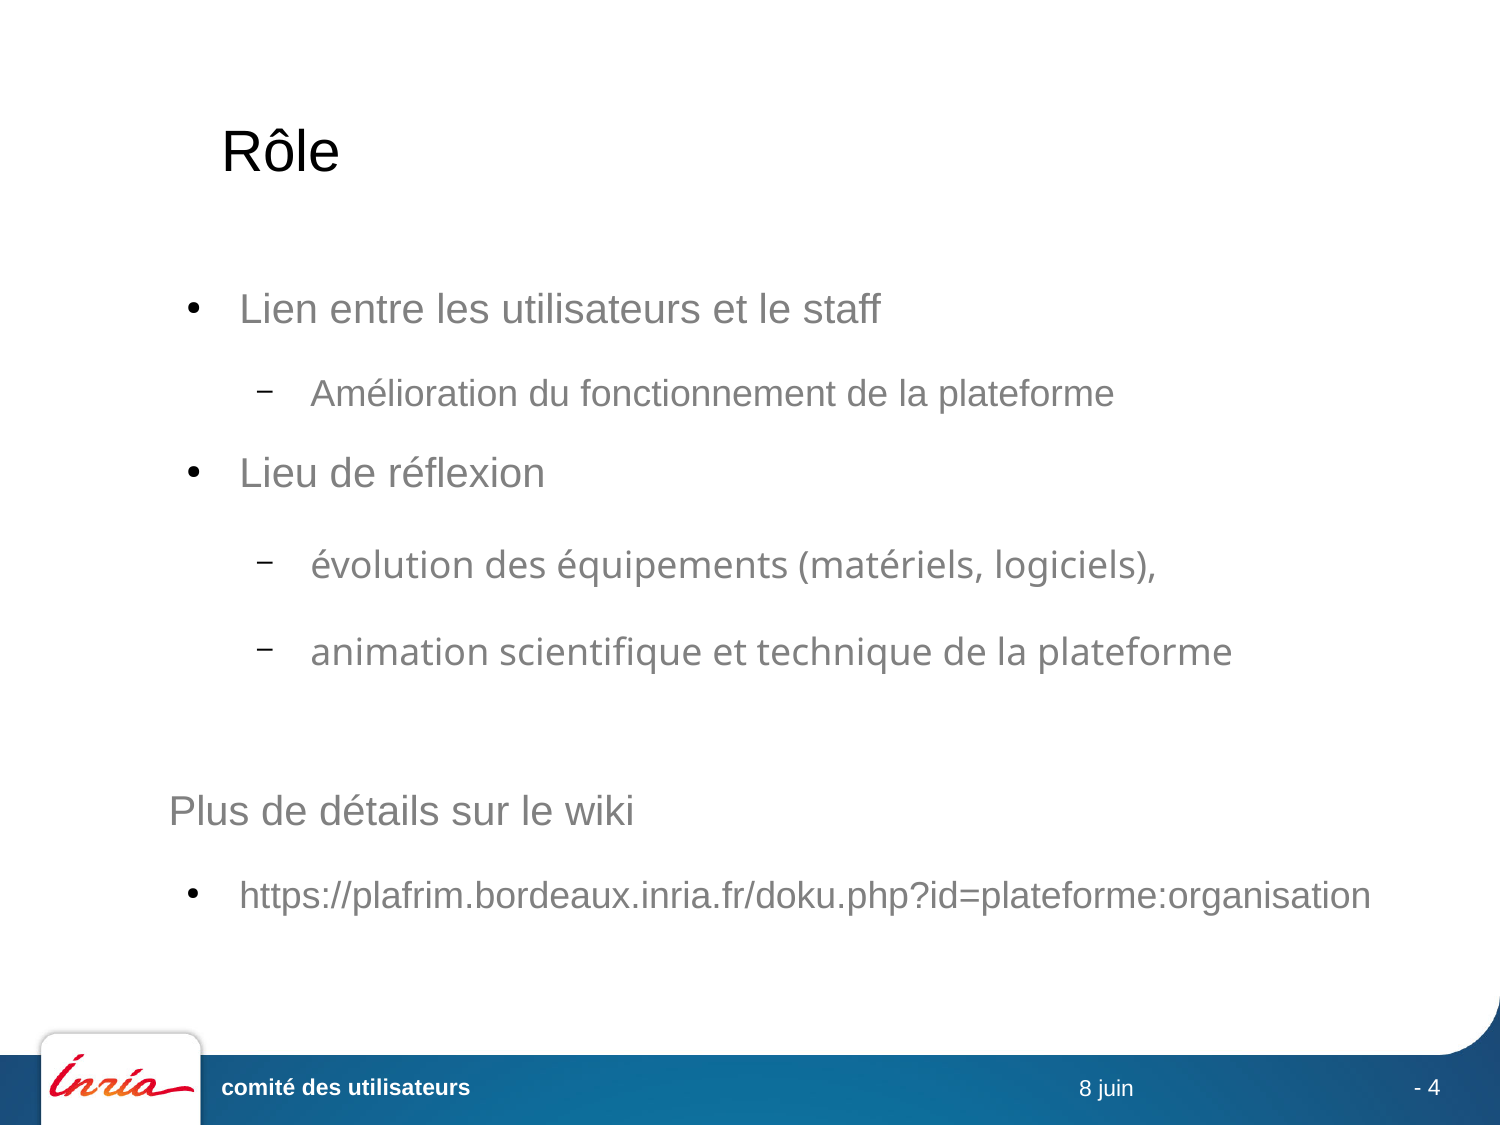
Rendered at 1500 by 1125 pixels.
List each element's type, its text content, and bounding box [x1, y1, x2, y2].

title Rôle [221, 57, 1459, 246]
picture [0, 947, 1500, 1125]
list Lien entre les utilisateurs et le staff Amélioration du fonctionnement de la plateforme Lieu de réflexion évolution des équipements (matériels, logiciels), animation scientifique et technique de la plateforme Plus de détails sur le wiki https://plafrim.bordeaux.inria.fr/doku.php?id=plateforme:organisation [168, 274, 1406, 1054]
